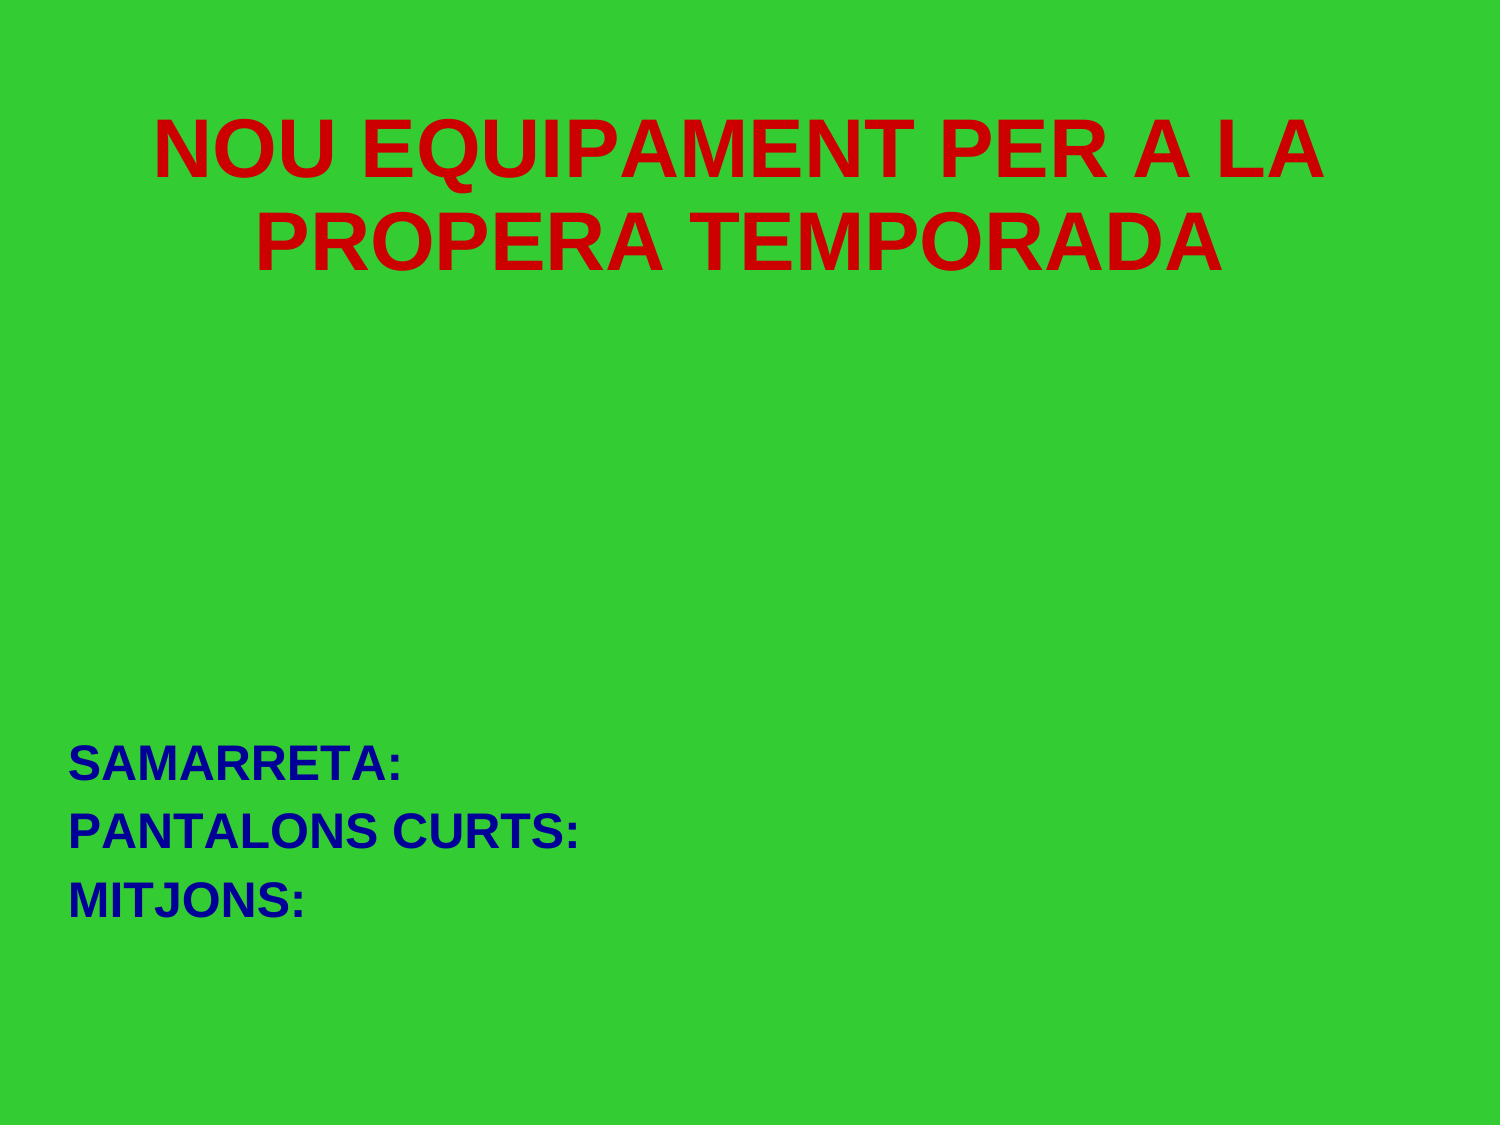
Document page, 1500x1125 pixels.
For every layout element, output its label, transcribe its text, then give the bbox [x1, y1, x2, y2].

list SAMARRETA: PANTALONS CURTS: MITJONS: [53, 727, 1404, 999]
title NOU EQUIPAMENT PER A LA PROPERA TEMPORADA [64, 94, 1415, 297]
